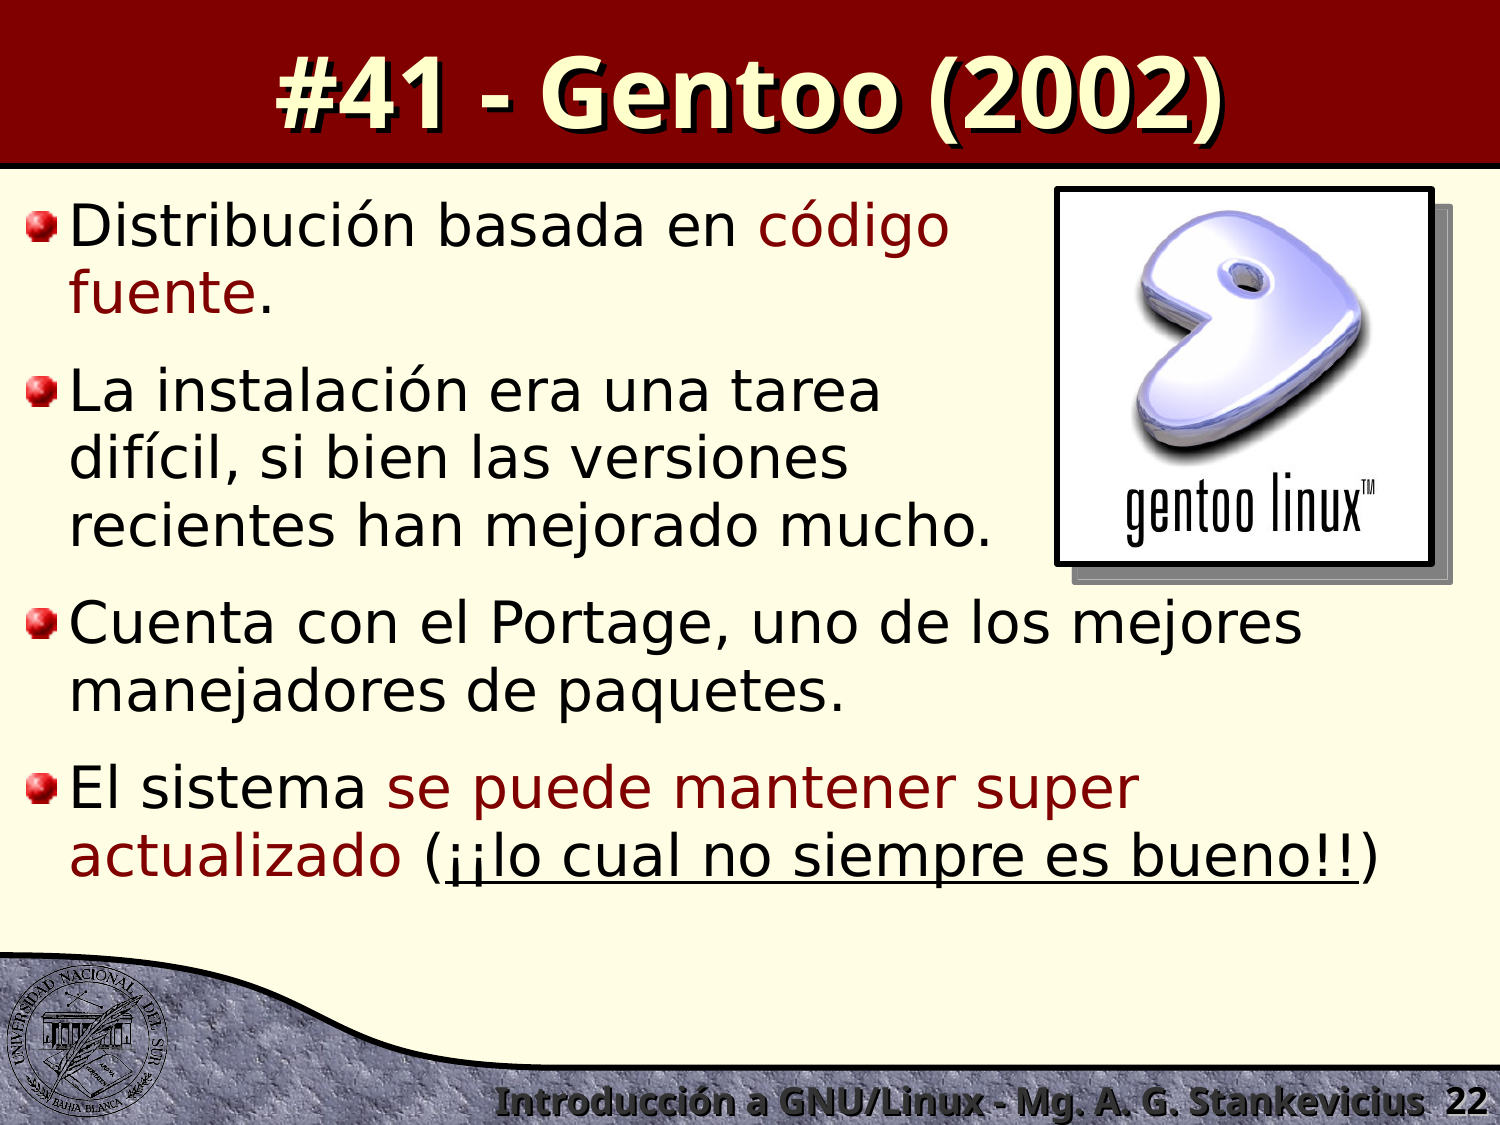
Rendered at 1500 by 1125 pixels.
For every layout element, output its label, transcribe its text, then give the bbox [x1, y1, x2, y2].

list Distribución basada en código fuente. La instalación era una tarea difícil, si bien las versiones recientes han mejorado mucho. Cuenta con el Portage, uno de los mejores manejadores de paquetes. El sistema se puede mantener super actualizado (¡¡lo cual no siempre es bueno!!) [11, 192, 1486, 935]
picture [1059, 1100, 1065, 1110]
title #41 - Gentoo (2002) [15, 12, 1485, 153]
picture [0, 956, 1500, 1125]
picture [1060, 192, 1429, 561]
